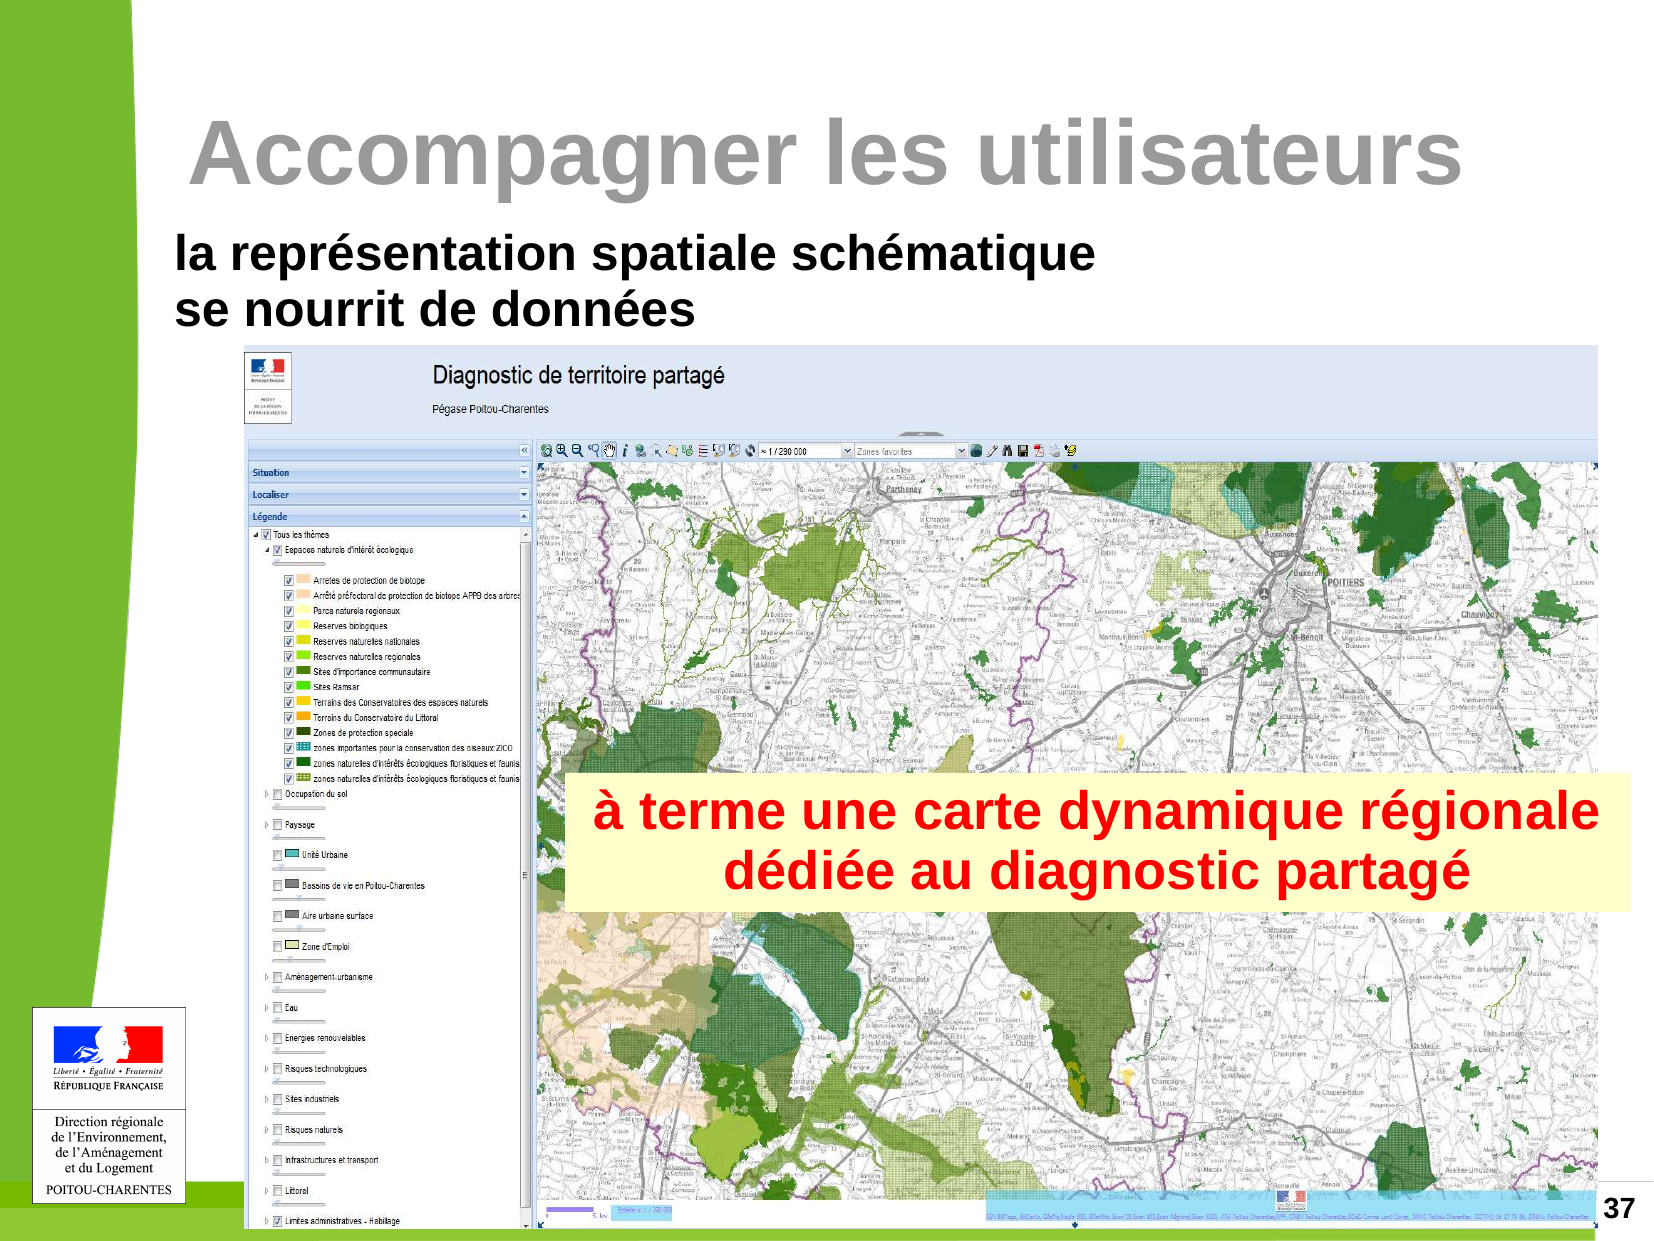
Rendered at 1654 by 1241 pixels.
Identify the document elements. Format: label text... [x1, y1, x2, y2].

text_box à terme une carte dynamique régionale dédiée au diagnostic partagé [565, 772, 1631, 912]
picture [0, 0, 1654, 1241]
list la représentation spatiale schématique se nourrit de données [174, 225, 1422, 340]
title Accompagner les utilisateurs [82, 49, 1571, 257]
